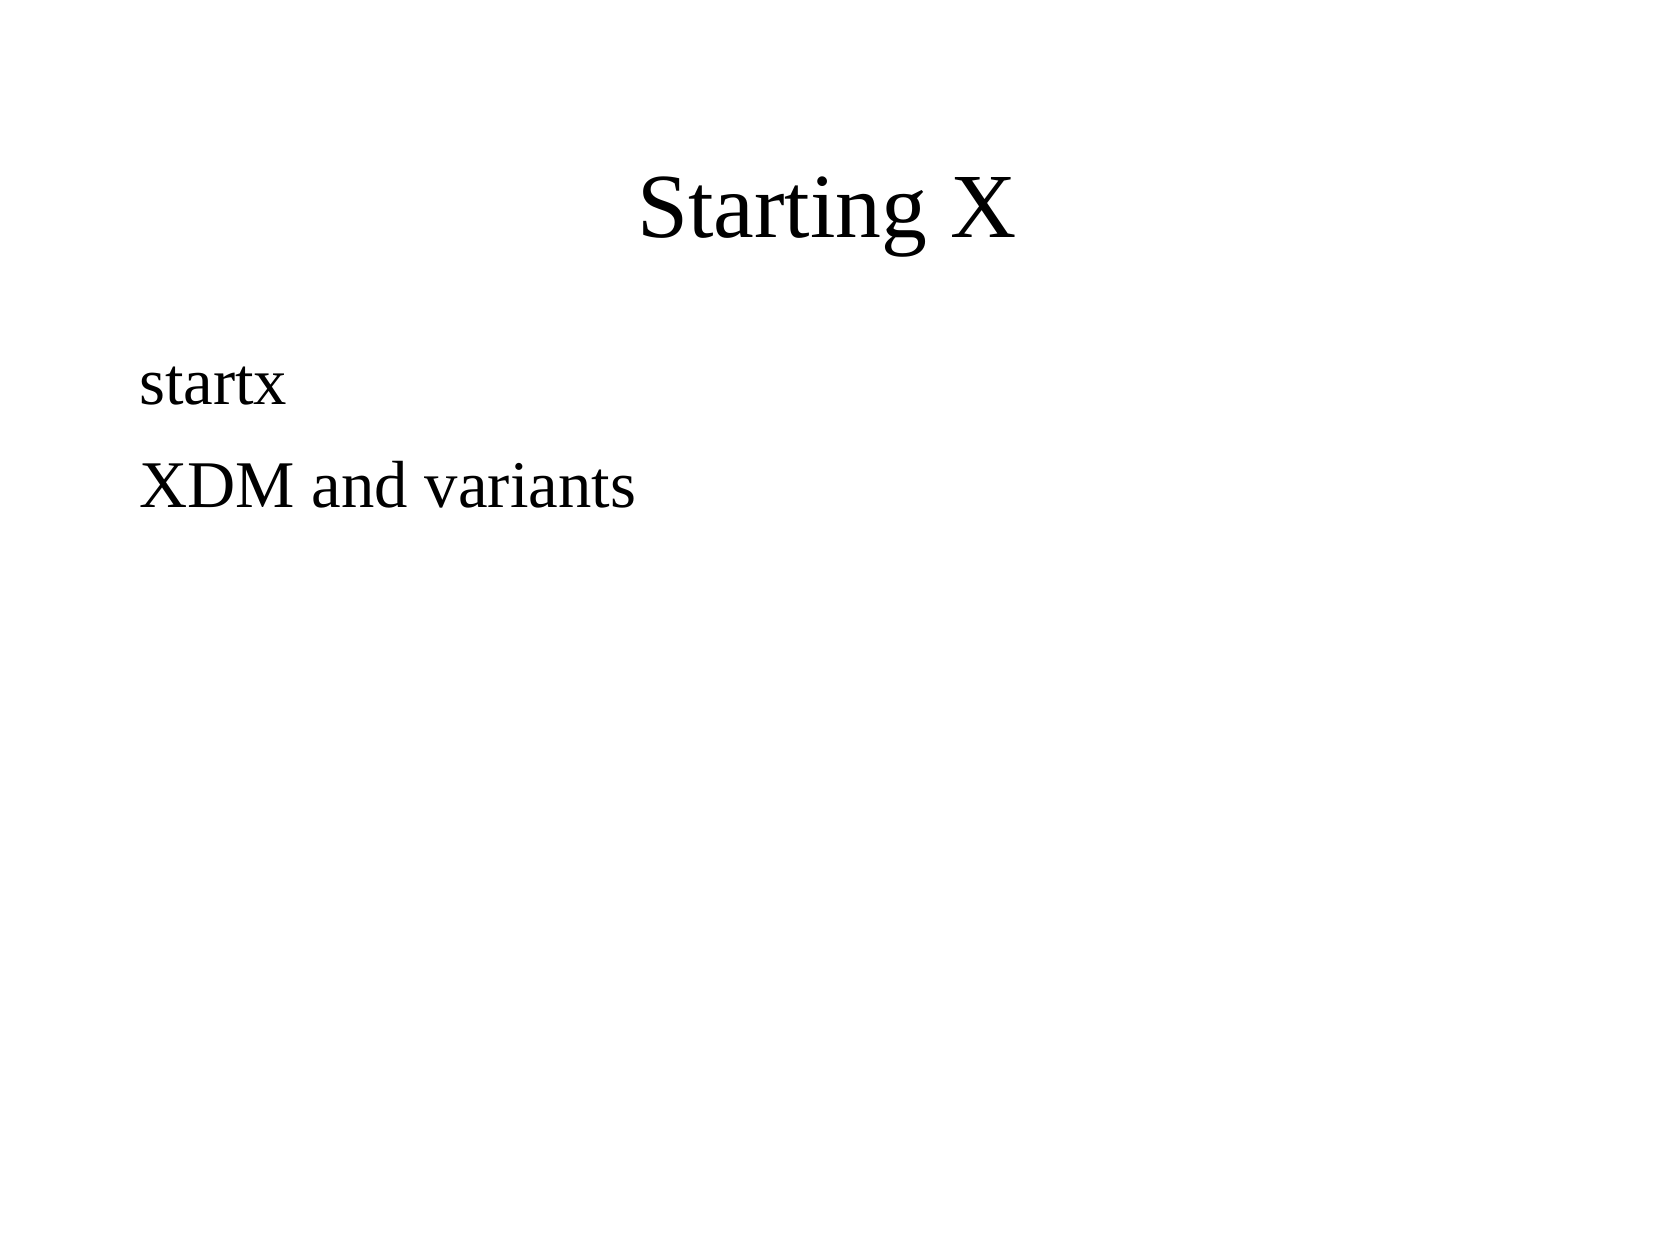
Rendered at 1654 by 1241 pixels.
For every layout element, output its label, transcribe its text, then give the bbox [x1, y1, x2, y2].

list startx XDM and variants [121, 344, 1534, 1127]
title Starting X [121, 102, 1534, 311]
